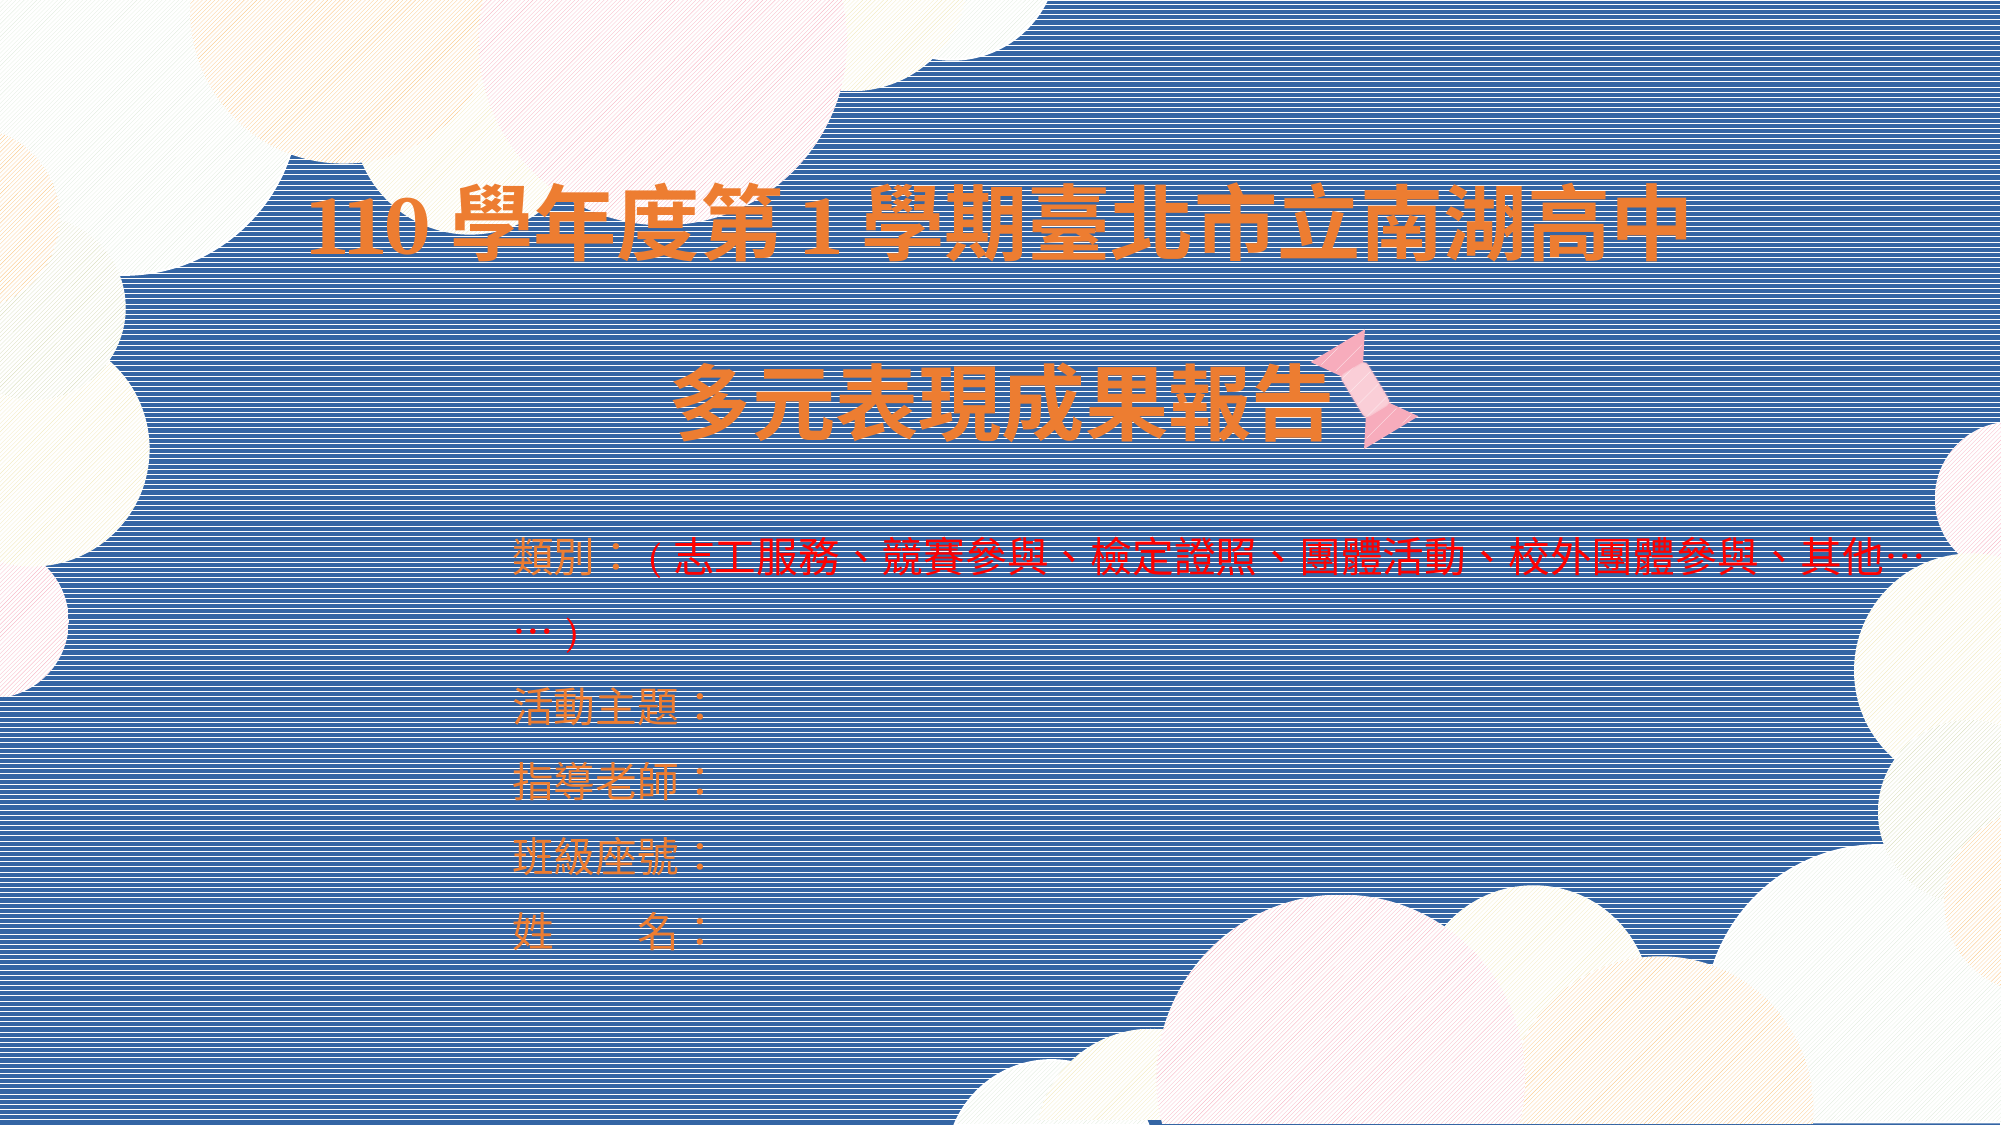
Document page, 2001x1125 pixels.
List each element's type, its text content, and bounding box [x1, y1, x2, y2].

text_box 110學年度第1學期臺北市立南湖高中 多元表現成果報告 [281, 167, 1722, 487]
text_box 類別：(志工服務、競賽參與、檢定證照、團體活動、校外團體參與、其他……) 活動主題： 指導老師： 班級座號： 姓 名： [497, 490, 1946, 935]
text_box [0, 0, 1047, 698]
text_box [954, 422, 2000, 1125]
